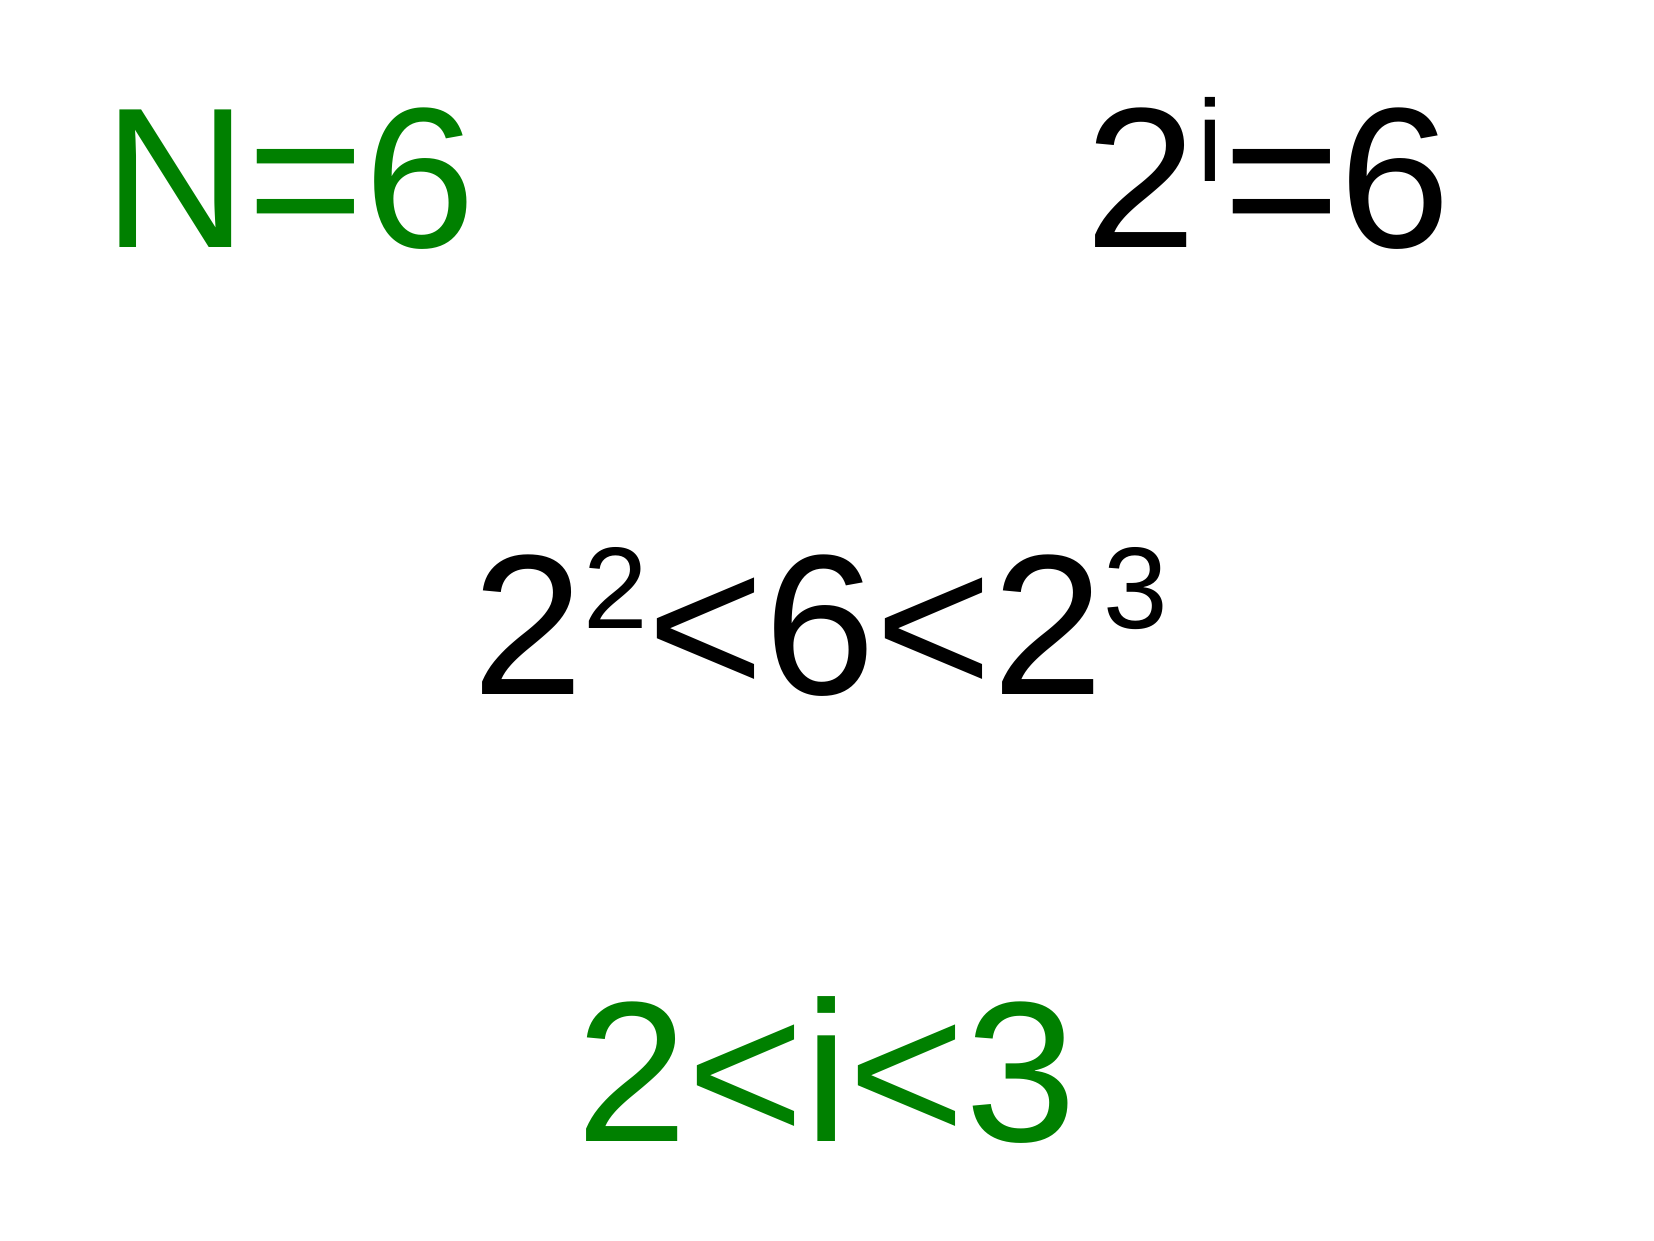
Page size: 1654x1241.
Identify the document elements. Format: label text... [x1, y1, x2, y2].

text_box N=6 2i=6 22<6<23 2<i<3 [88, 59, 1565, 1192]
